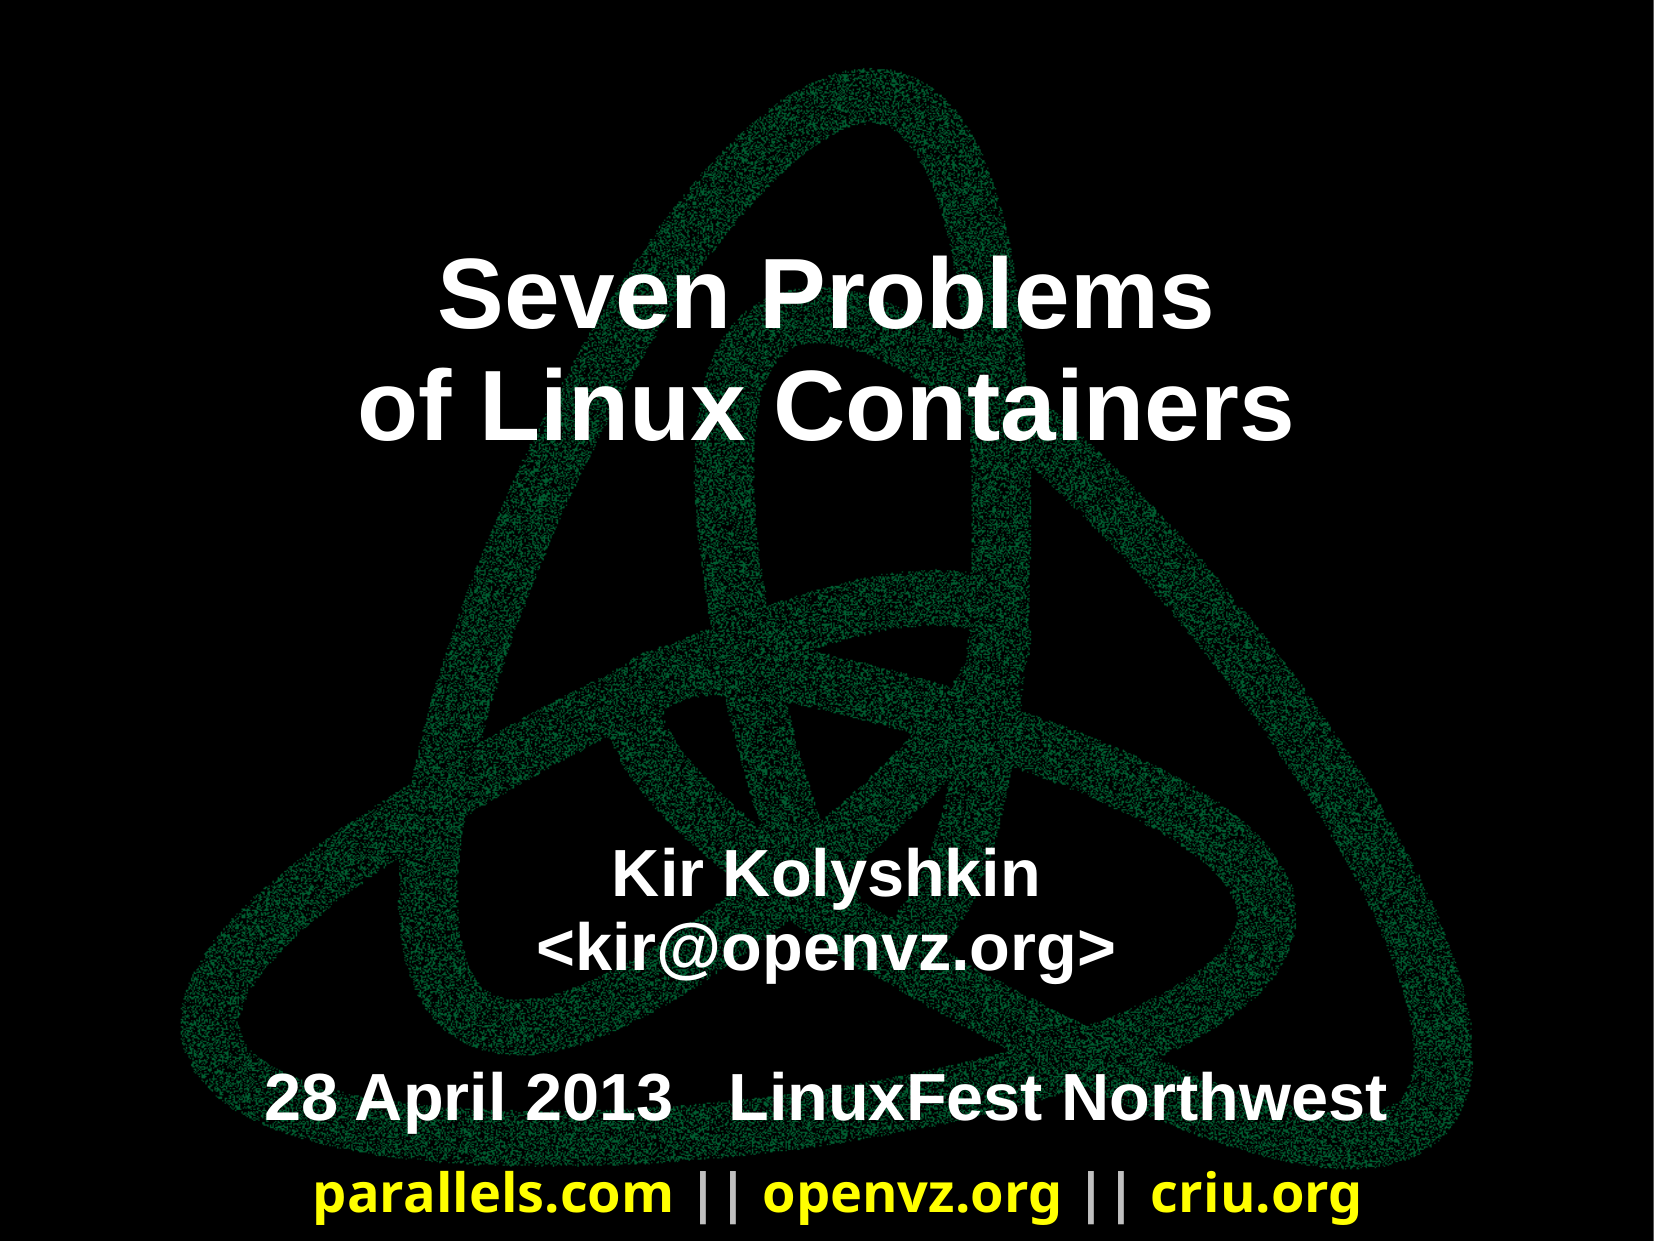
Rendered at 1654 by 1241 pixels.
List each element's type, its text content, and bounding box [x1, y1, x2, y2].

subtitle Seven Problems of Linux Containers Kir Kolyshkin <kir@openvz.org> 28 April 2013 LinuxFest Northwest [82, 14, 1571, 1135]
picture [0, 0, 1654, 1241]
